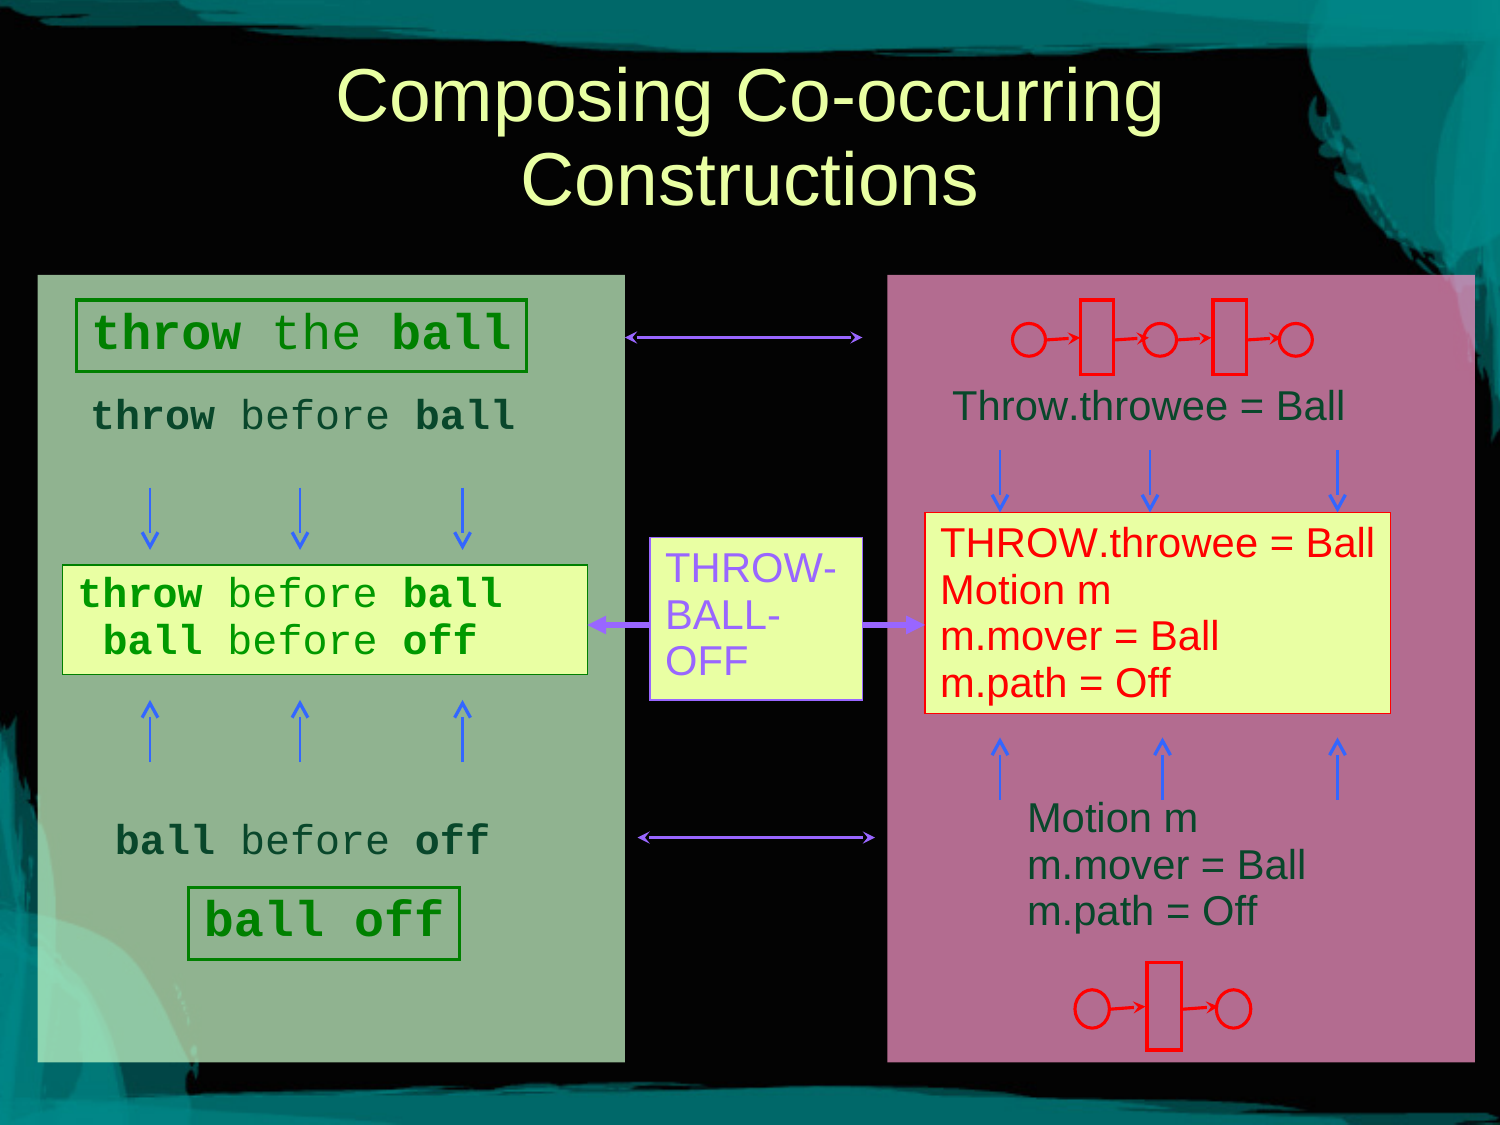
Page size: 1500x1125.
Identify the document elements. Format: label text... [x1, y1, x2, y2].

text_box Motion m m.mover = Ball m.path = Off [1011, 787, 1322, 943]
text_box ball off [188, 887, 460, 960]
text_box [887, 274, 1475, 1063]
text_box [37, 274, 625, 1063]
text_box THROW.throwee = Ball Motion m m.mover = Ball m.path = Off [925, 512, 1391, 714]
text_box THROW-BALL-OFF [650, 537, 863, 700]
text_box throw before ball [74, 387, 531, 450]
picture [0, 0, 1500, 1125]
text_box Throw.throwee = Ball [936, 375, 1361, 437]
text_box ball before off [99, 812, 506, 875]
title Composing Co-occurring Constructions [112, 45, 1388, 230]
text_box throw before ball ball before off [62, 564, 588, 675]
text_box throw the ball [76, 299, 527, 372]
